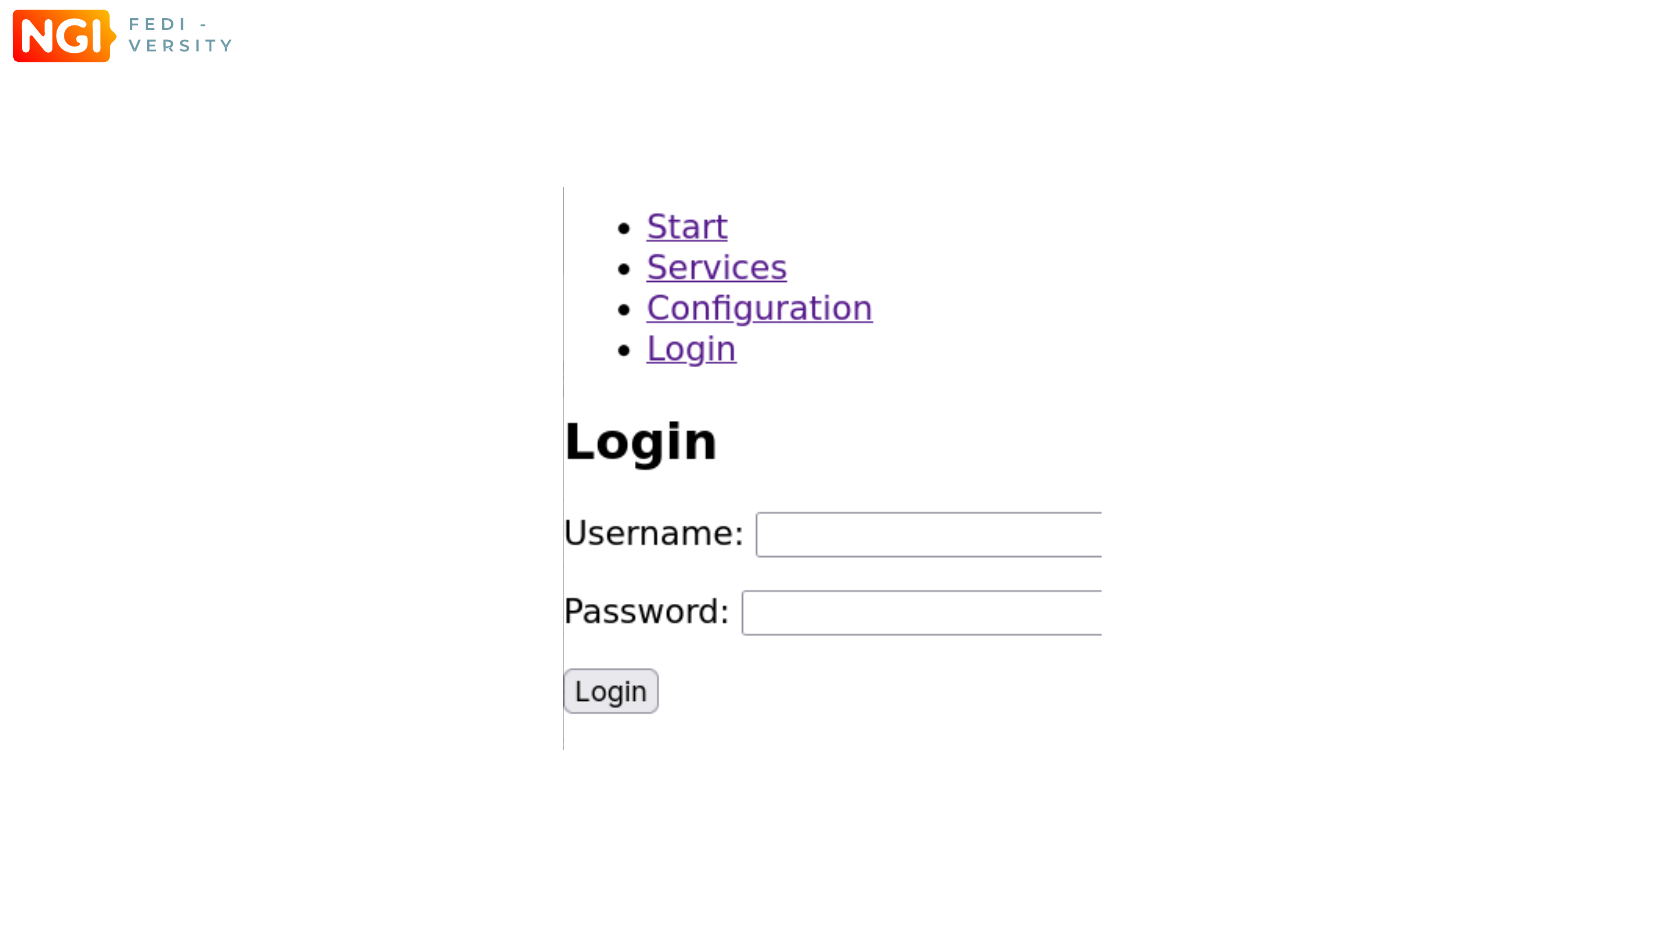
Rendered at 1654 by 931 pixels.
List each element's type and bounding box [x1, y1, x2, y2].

picture [12, 9, 232, 63]
picture [563, 187, 1102, 751]
